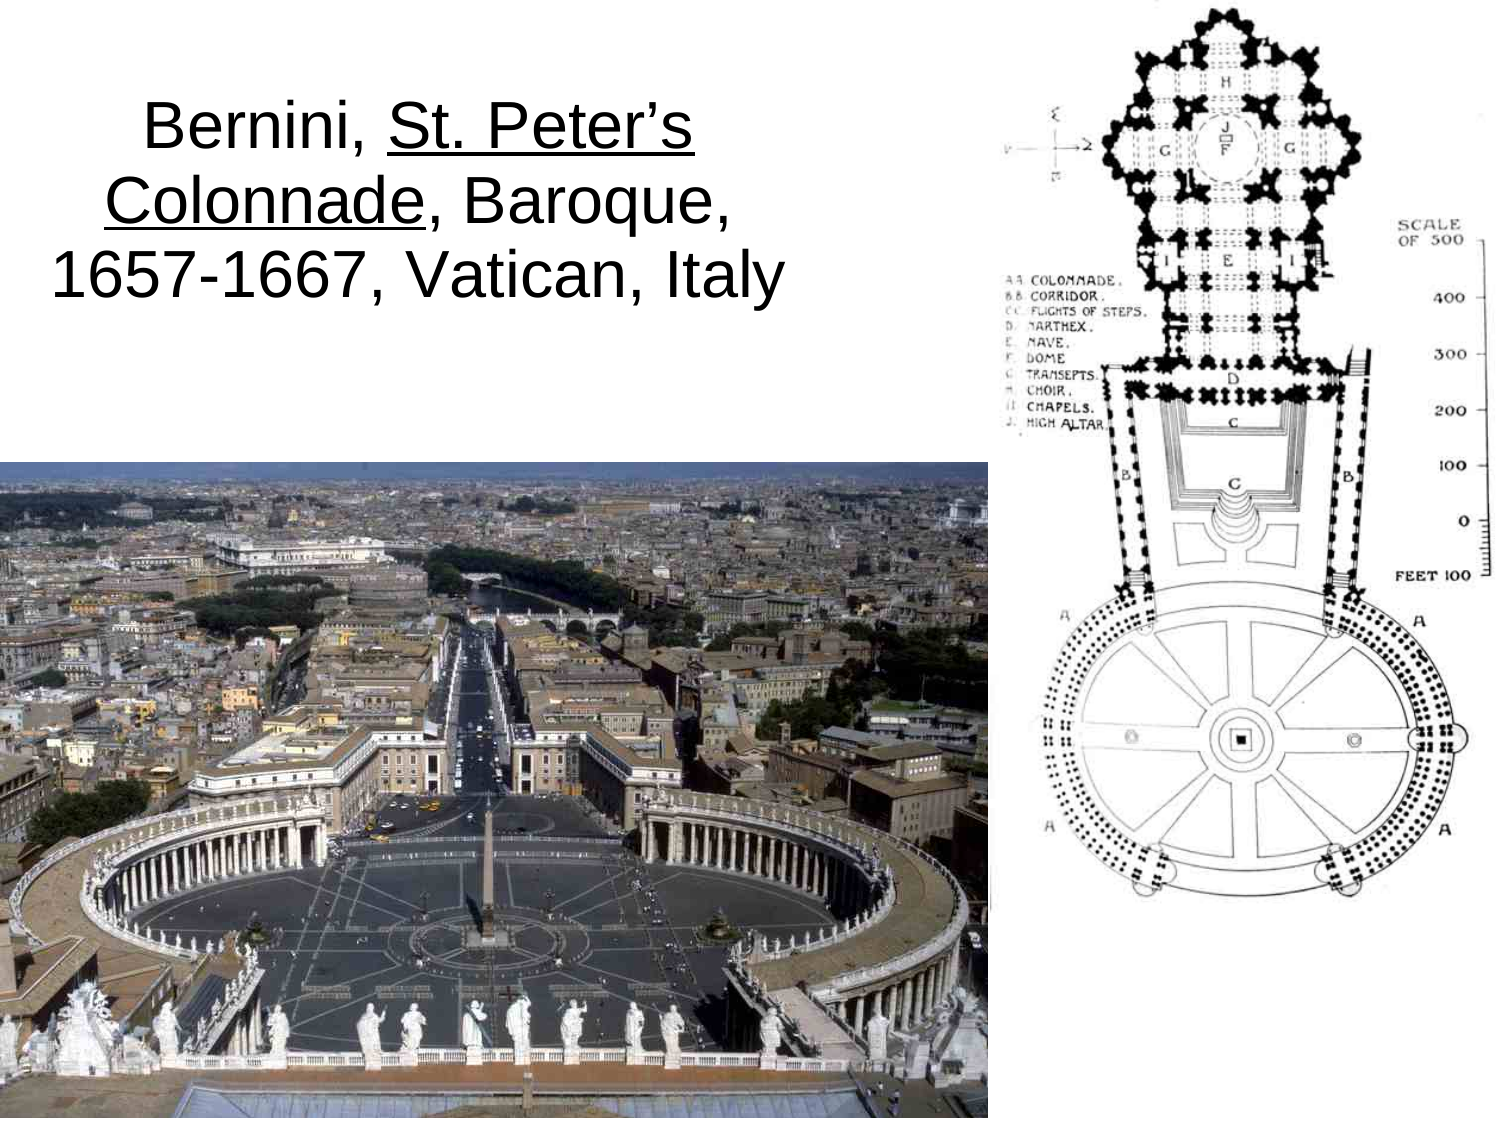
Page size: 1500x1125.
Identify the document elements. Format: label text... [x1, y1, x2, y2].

title Bernini, St. Peter’s Colonnade, Baroque, 1657-1667, Vatican, Italy [0, 0, 838, 400]
picture [990, 0, 1500, 913]
picture [0, 462, 988, 1118]
